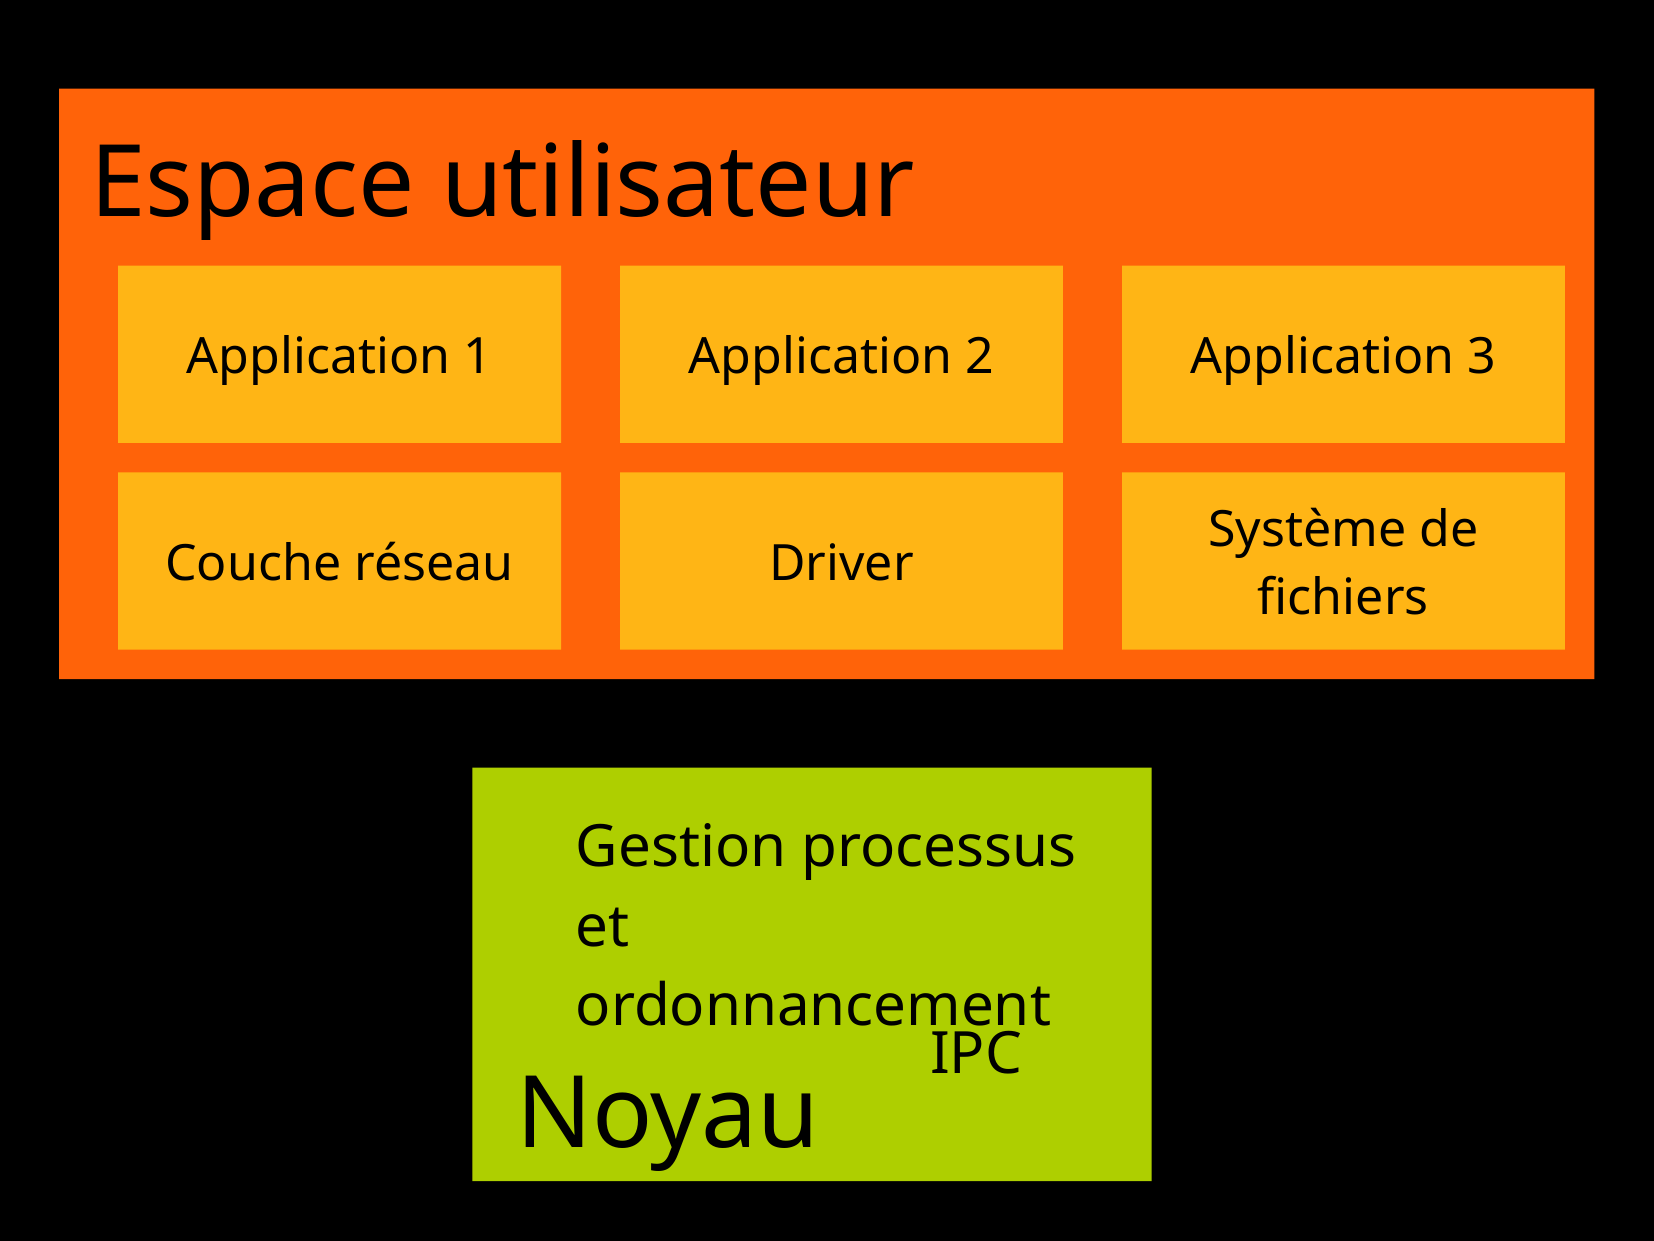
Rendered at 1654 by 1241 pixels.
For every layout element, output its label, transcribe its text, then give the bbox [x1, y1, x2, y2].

text_box [472, 767, 1152, 1182]
text_box Gestion processus et ordonnancement [561, 797, 1123, 952]
text_box IPC [915, 1003, 1063, 1089]
text_box Espace utilisateur [75, 101, 857, 237]
text_box Couche réseau [118, 472, 562, 650]
text_box Système de fichiers [1122, 472, 1565, 650]
text_box [59, 88, 1595, 680]
text_box Application 3 [1122, 265, 1565, 443]
text_box Application 2 [620, 265, 1063, 443]
text_box Driver [620, 472, 1063, 650]
text_box Noyau [501, 1033, 1004, 1169]
text_box Application 1 [118, 265, 562, 443]
